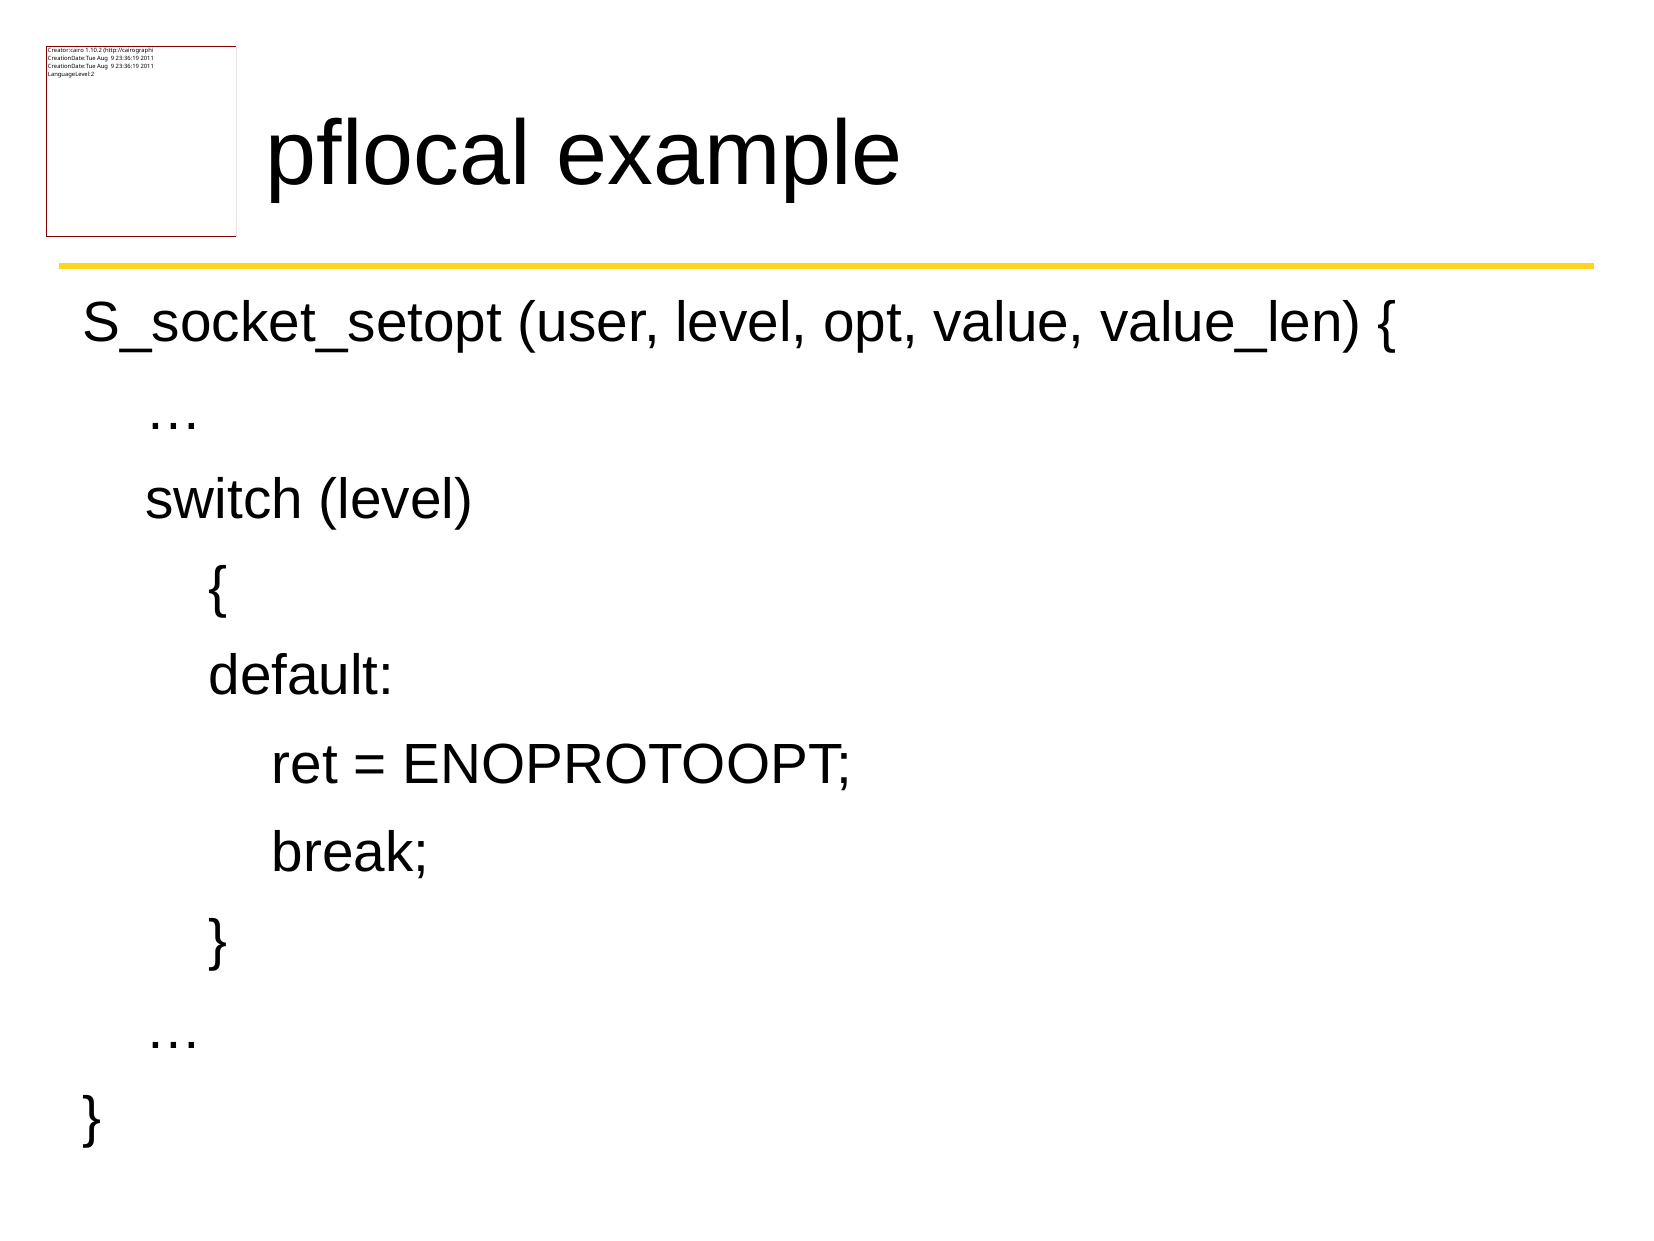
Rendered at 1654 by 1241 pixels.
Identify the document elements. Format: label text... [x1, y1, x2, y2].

list S_socket_setopt (user, level, opt, value, value_len) { … switch (level) { default: ret = ENOPROTOOPT; break; } … } [82, 290, 1571, 1152]
title pflocal example [265, 49, 1571, 257]
